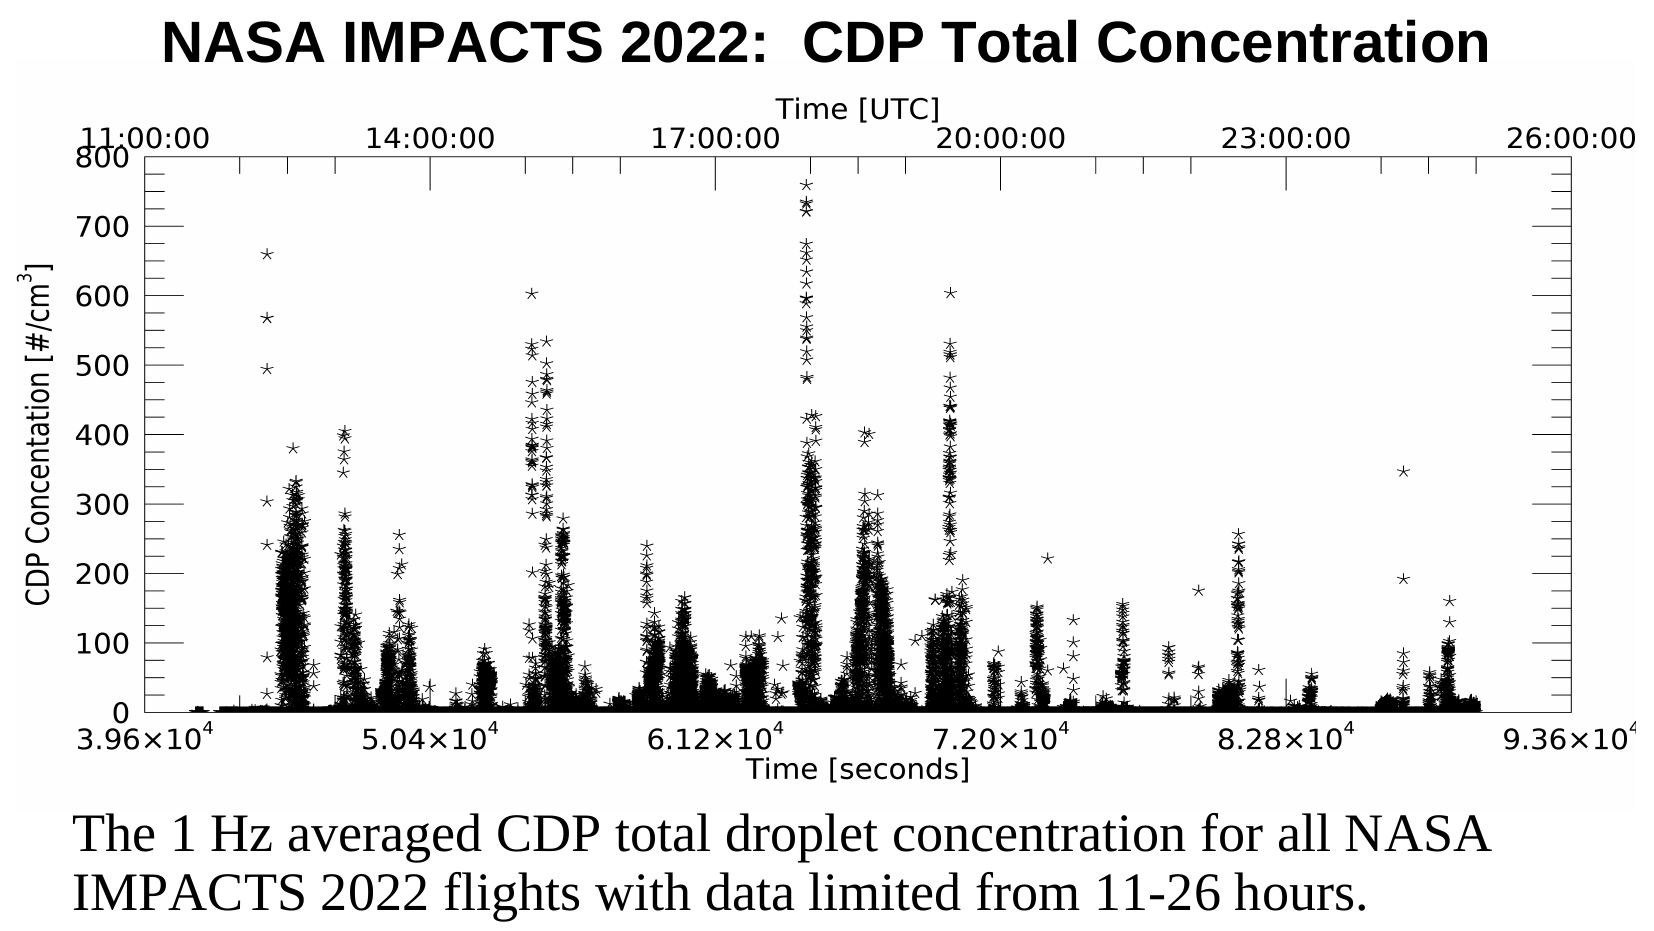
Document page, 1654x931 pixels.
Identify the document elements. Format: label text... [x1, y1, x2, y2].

text_box The 1 Hz averaged CDP total droplet concentration for all NASA IMPACTS 2022 flights with data limited from 11-26 hours. [57, 797, 1633, 929]
text_box NASA IMPACTS 2022: CDP Total Concentration [0, 12, 1654, 76]
picture [15, 76, 1636, 811]
